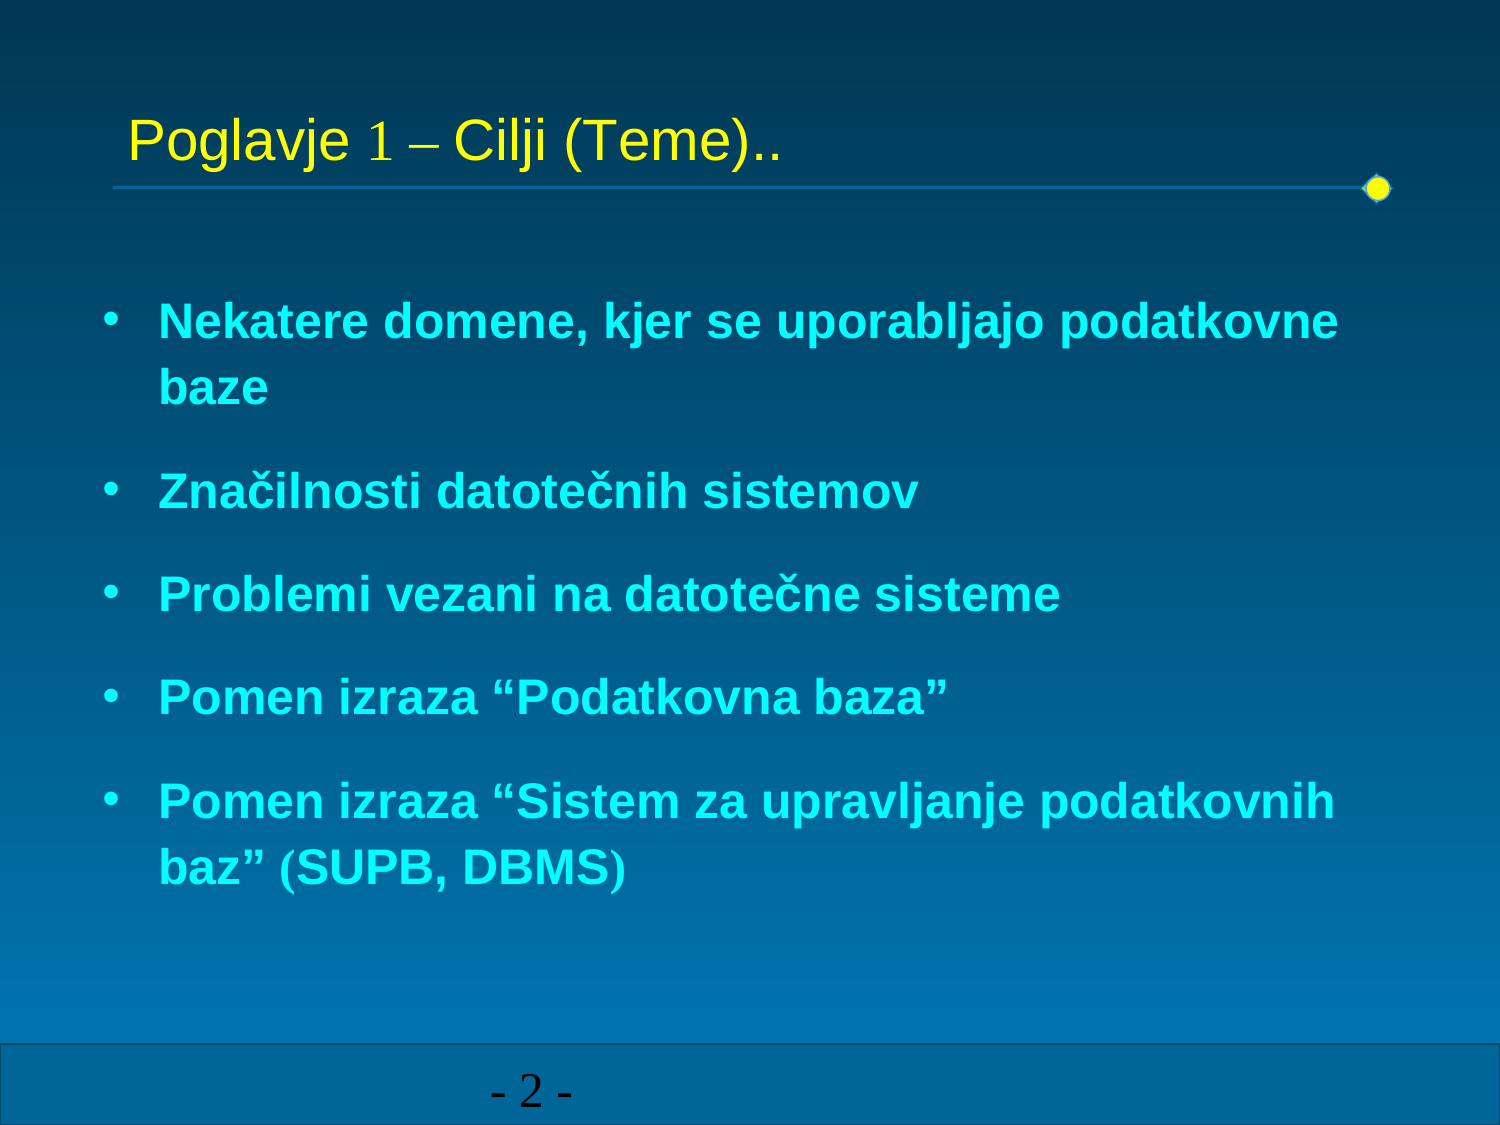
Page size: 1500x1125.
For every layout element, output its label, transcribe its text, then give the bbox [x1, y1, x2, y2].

list Nekatere domene, kjer se uporabljajo podatkovne baze Značilnosti datotečnih sistemov Problemi vezani na datotečne sisteme Pomen izraza “Podatkovna baza” Pomen izraza “Sistem za upravljanje podatkovnih baz” (SUPB, DBMS) [87, 275, 1356, 951]
title Poglavje 1 – Cilji (Teme).. [112, 94, 1388, 181]
